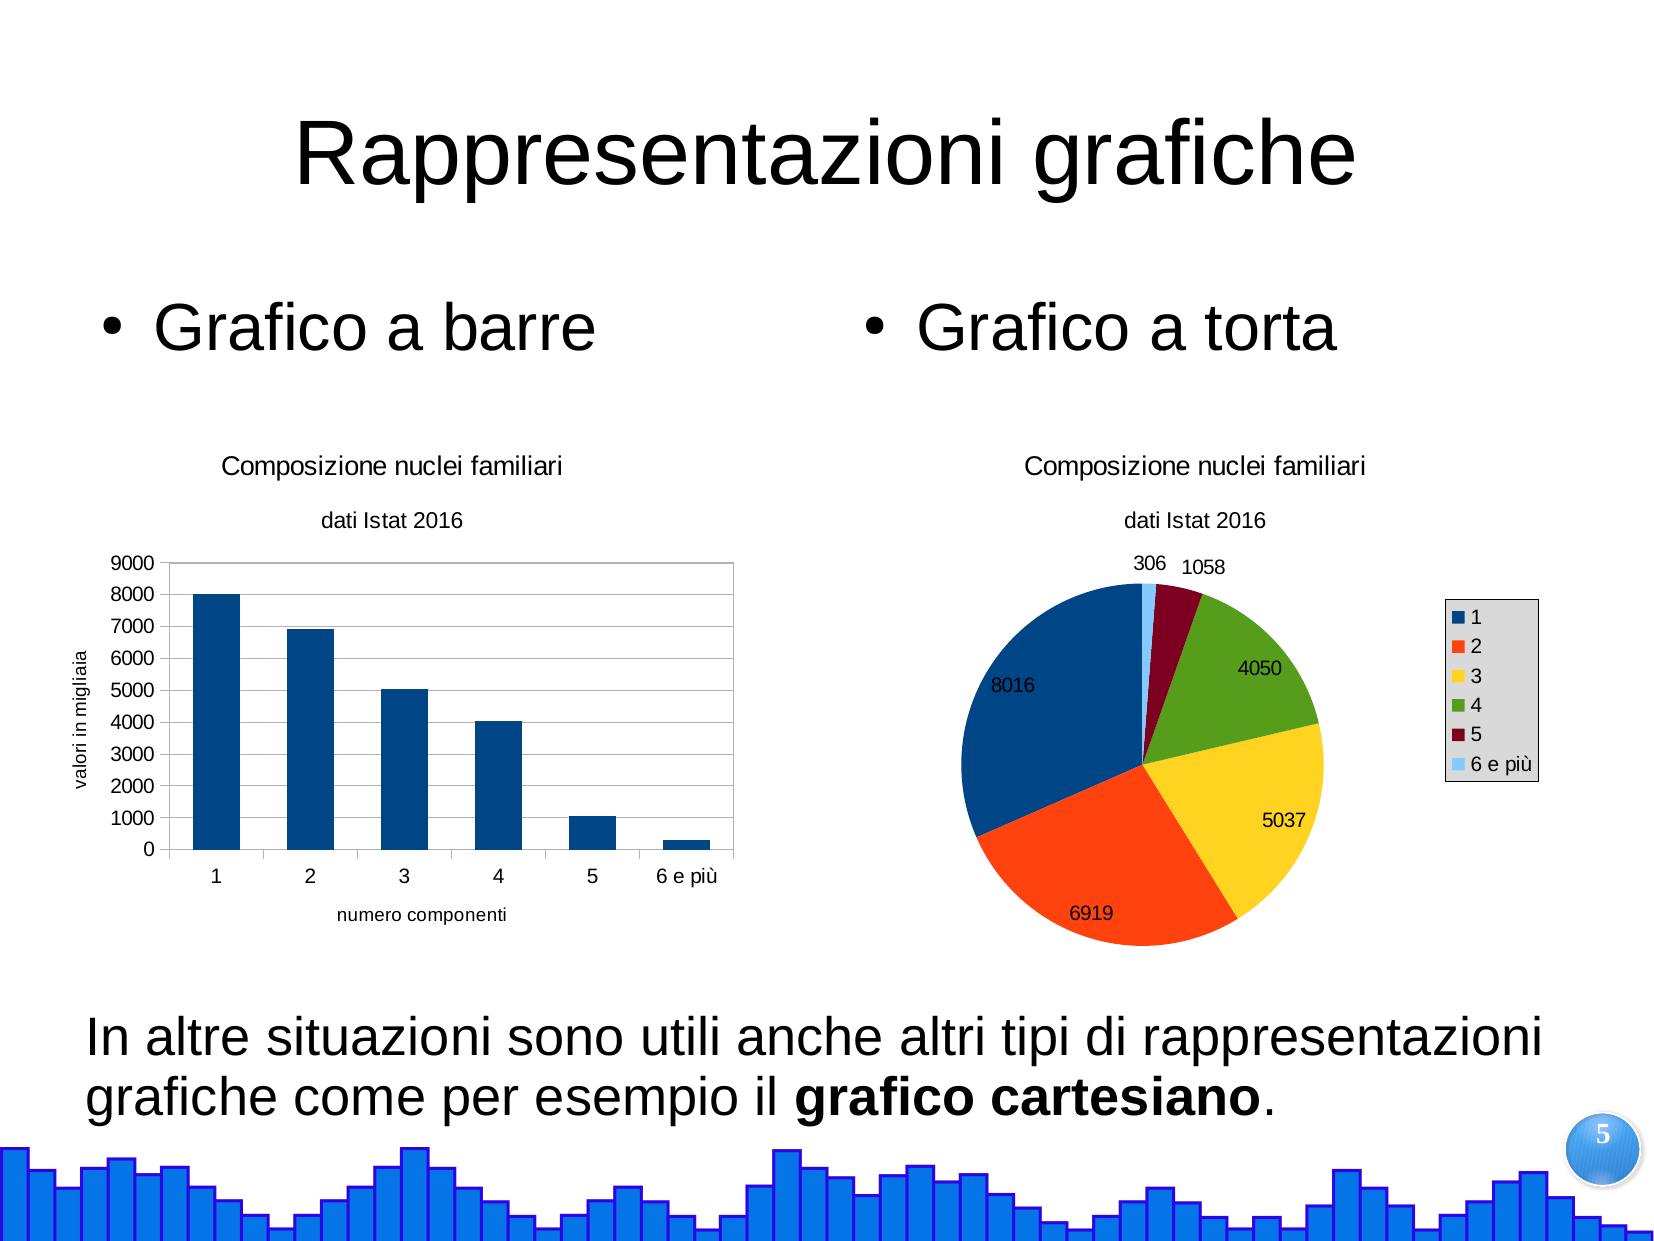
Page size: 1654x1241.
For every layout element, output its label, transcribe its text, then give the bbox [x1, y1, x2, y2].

chart [839, 425, 1551, 957]
list Grafico a torta [845, 290, 1572, 1010]
list Grafico a barre [82, 290, 809, 998]
title Rappresentazioni grafiche [82, 49, 1571, 257]
text_box In altre situazioni sono utili anche altri tipi di rappresentazioni grafiche come per esempio il grafico cartesiano. [70, 998, 1571, 1136]
chart [36, 424, 748, 957]
picture [0, 1147, 1654, 1241]
